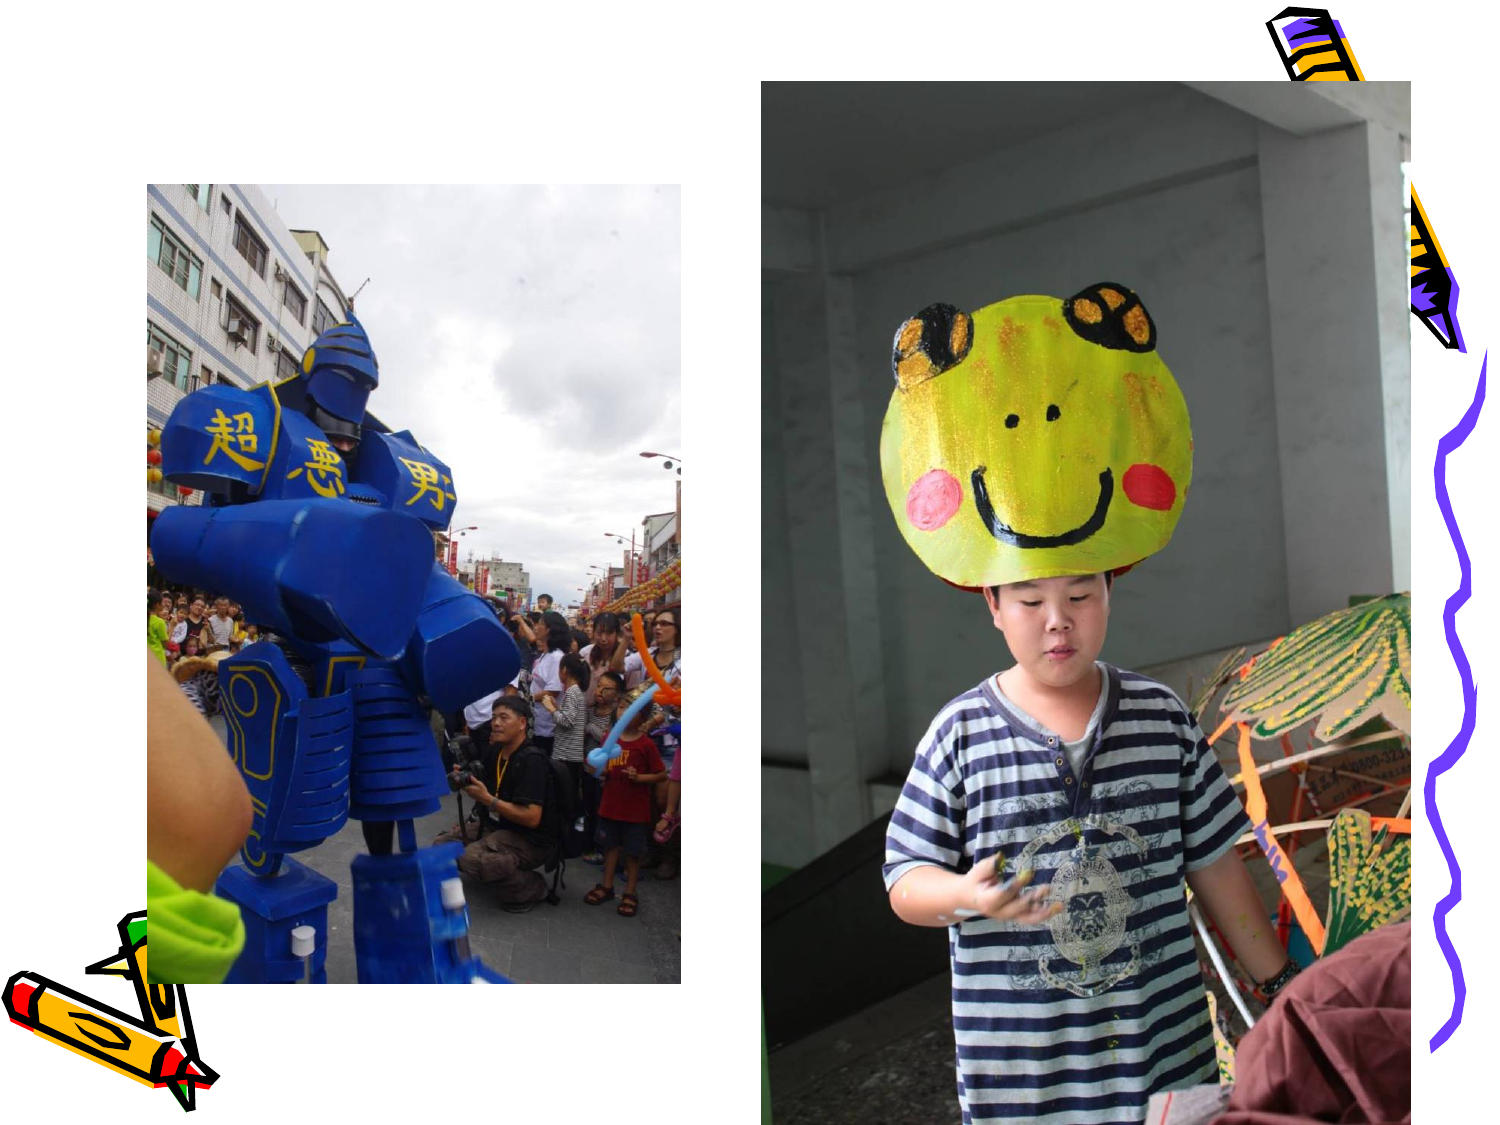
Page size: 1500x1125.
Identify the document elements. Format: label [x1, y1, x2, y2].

picture [761, 82, 1411, 1125]
picture [147, 184, 681, 984]
